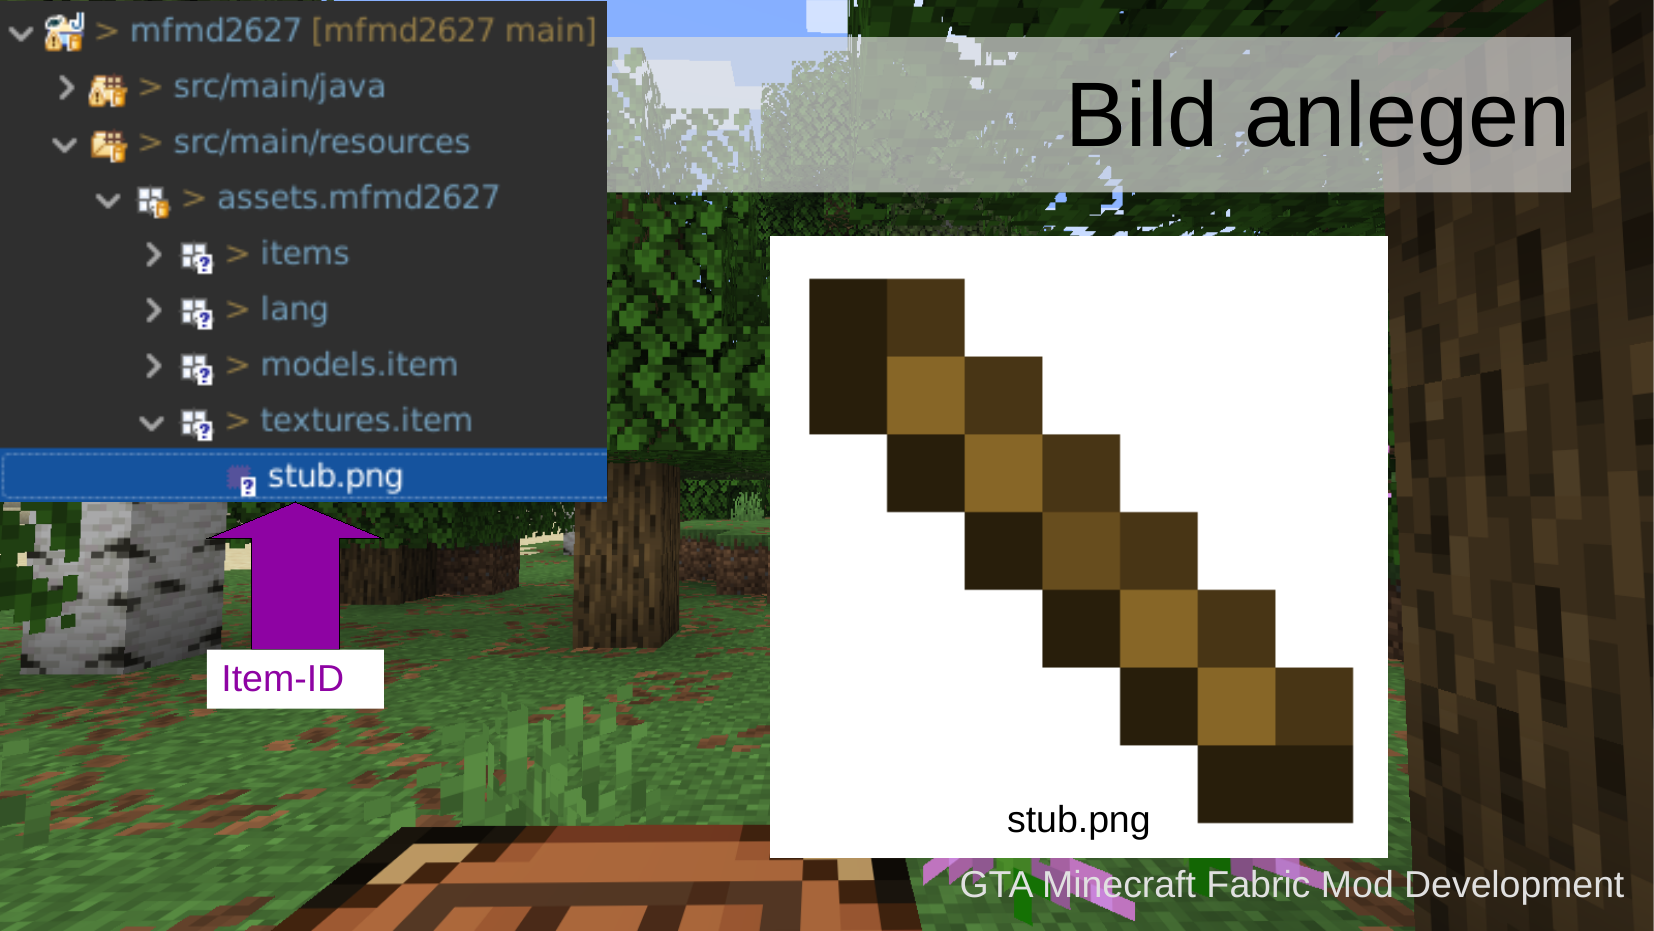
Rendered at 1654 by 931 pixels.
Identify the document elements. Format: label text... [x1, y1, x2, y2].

text_box [206, 501, 384, 649]
text_box Item-ID [206, 649, 384, 709]
title Bild anlegen [607, 37, 1571, 193]
picture [0, 0, 1654, 931]
